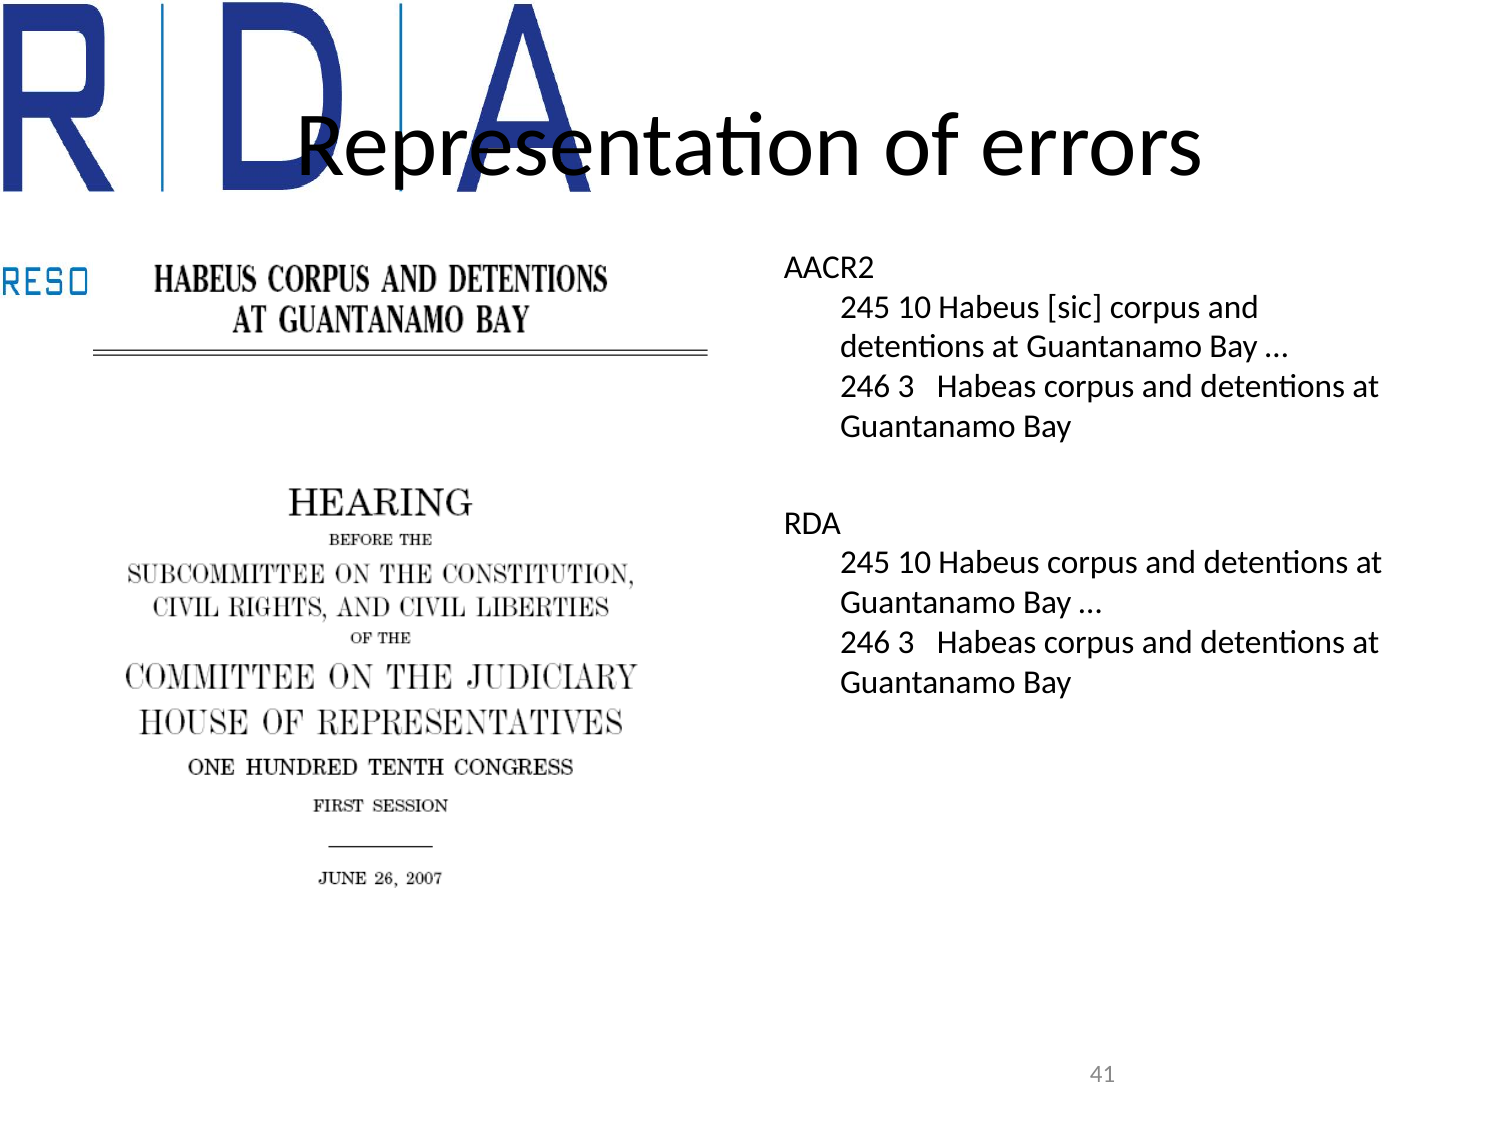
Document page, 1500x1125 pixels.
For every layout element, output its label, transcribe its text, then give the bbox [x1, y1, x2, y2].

text_box 41 [1074, 1042, 1426, 1103]
list AACR2 245 10 Habeus [sic] corpus and detentions at Guantanamo Bay … 246 3 Habeas corpus and detentions at Guantanamo Bay RDA 245 10 Habeus corpus and detentions at Guantanamo Bay … 246 3 Habeas corpus and detentions at Guantanamo Bay [712, 237, 1426, 1005]
title Representation of errors [75, 45, 1426, 233]
picture [93, 249, 720, 899]
